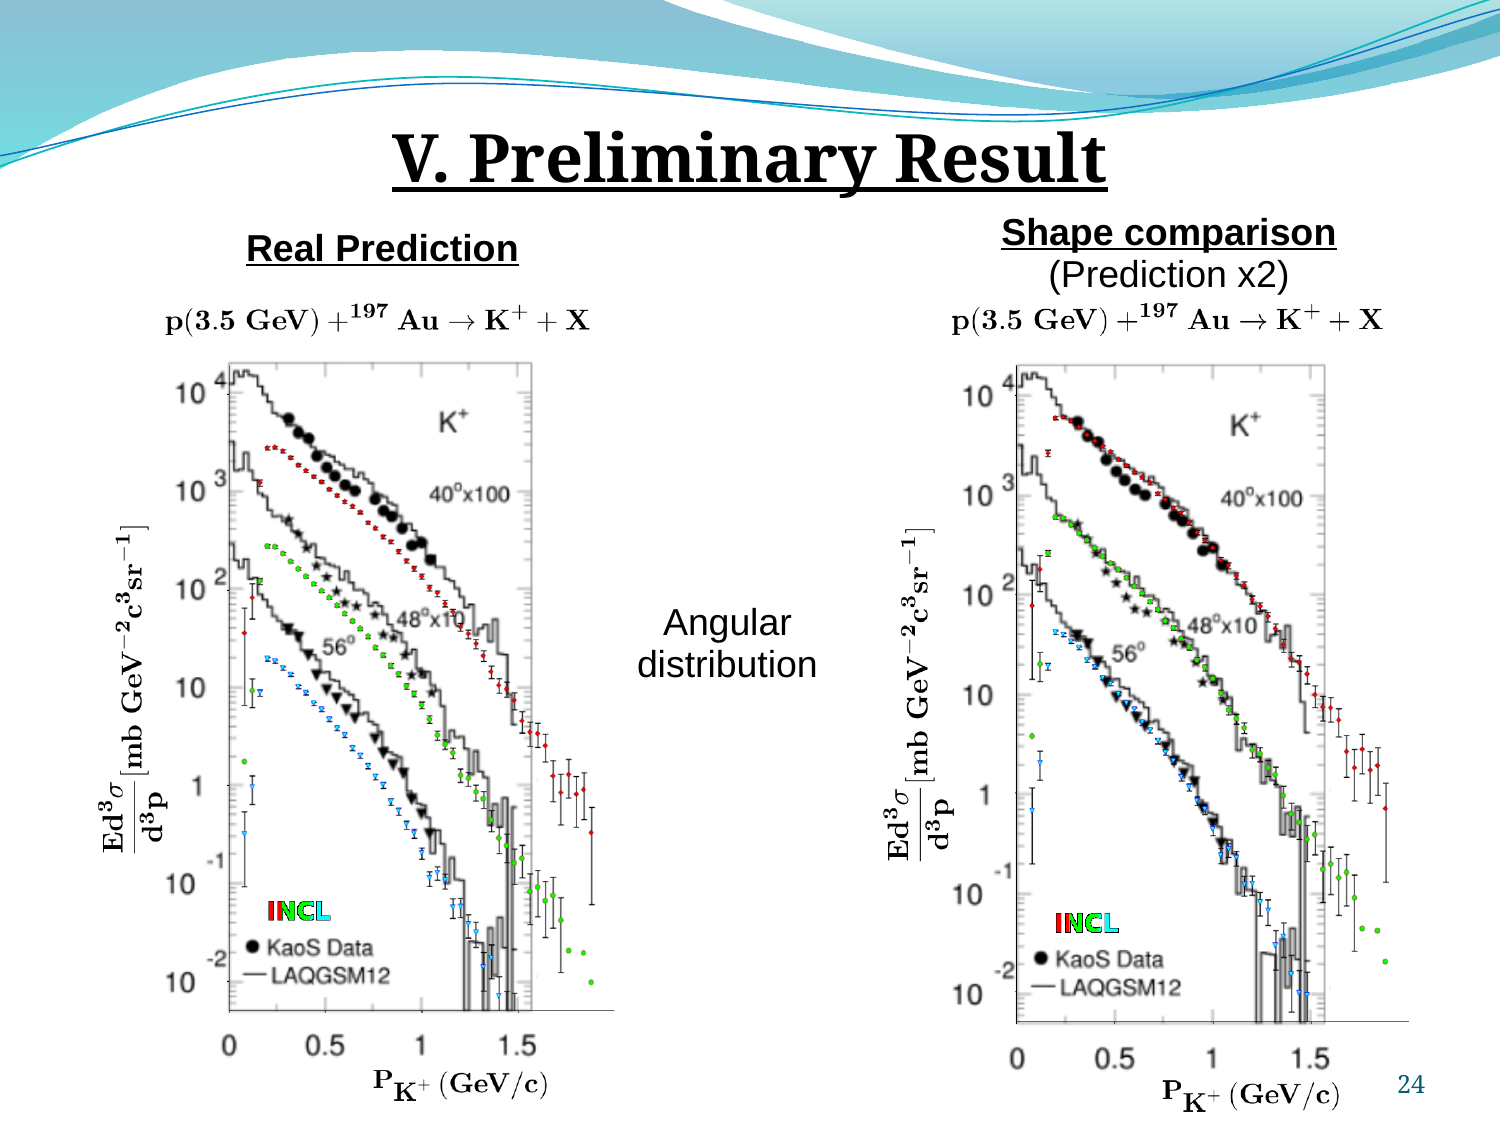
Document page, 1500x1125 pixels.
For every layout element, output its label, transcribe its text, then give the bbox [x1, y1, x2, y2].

title V. Preliminary Result [75, 62, 1425, 250]
picture [89, 289, 624, 1113]
picture [874, 288, 1418, 1125]
text_box Shape comparison (Prediction x2) [969, 204, 1369, 346]
text_box Real Prediction [225, 220, 541, 286]
text_box Angular distribution [570, 594, 874, 706]
